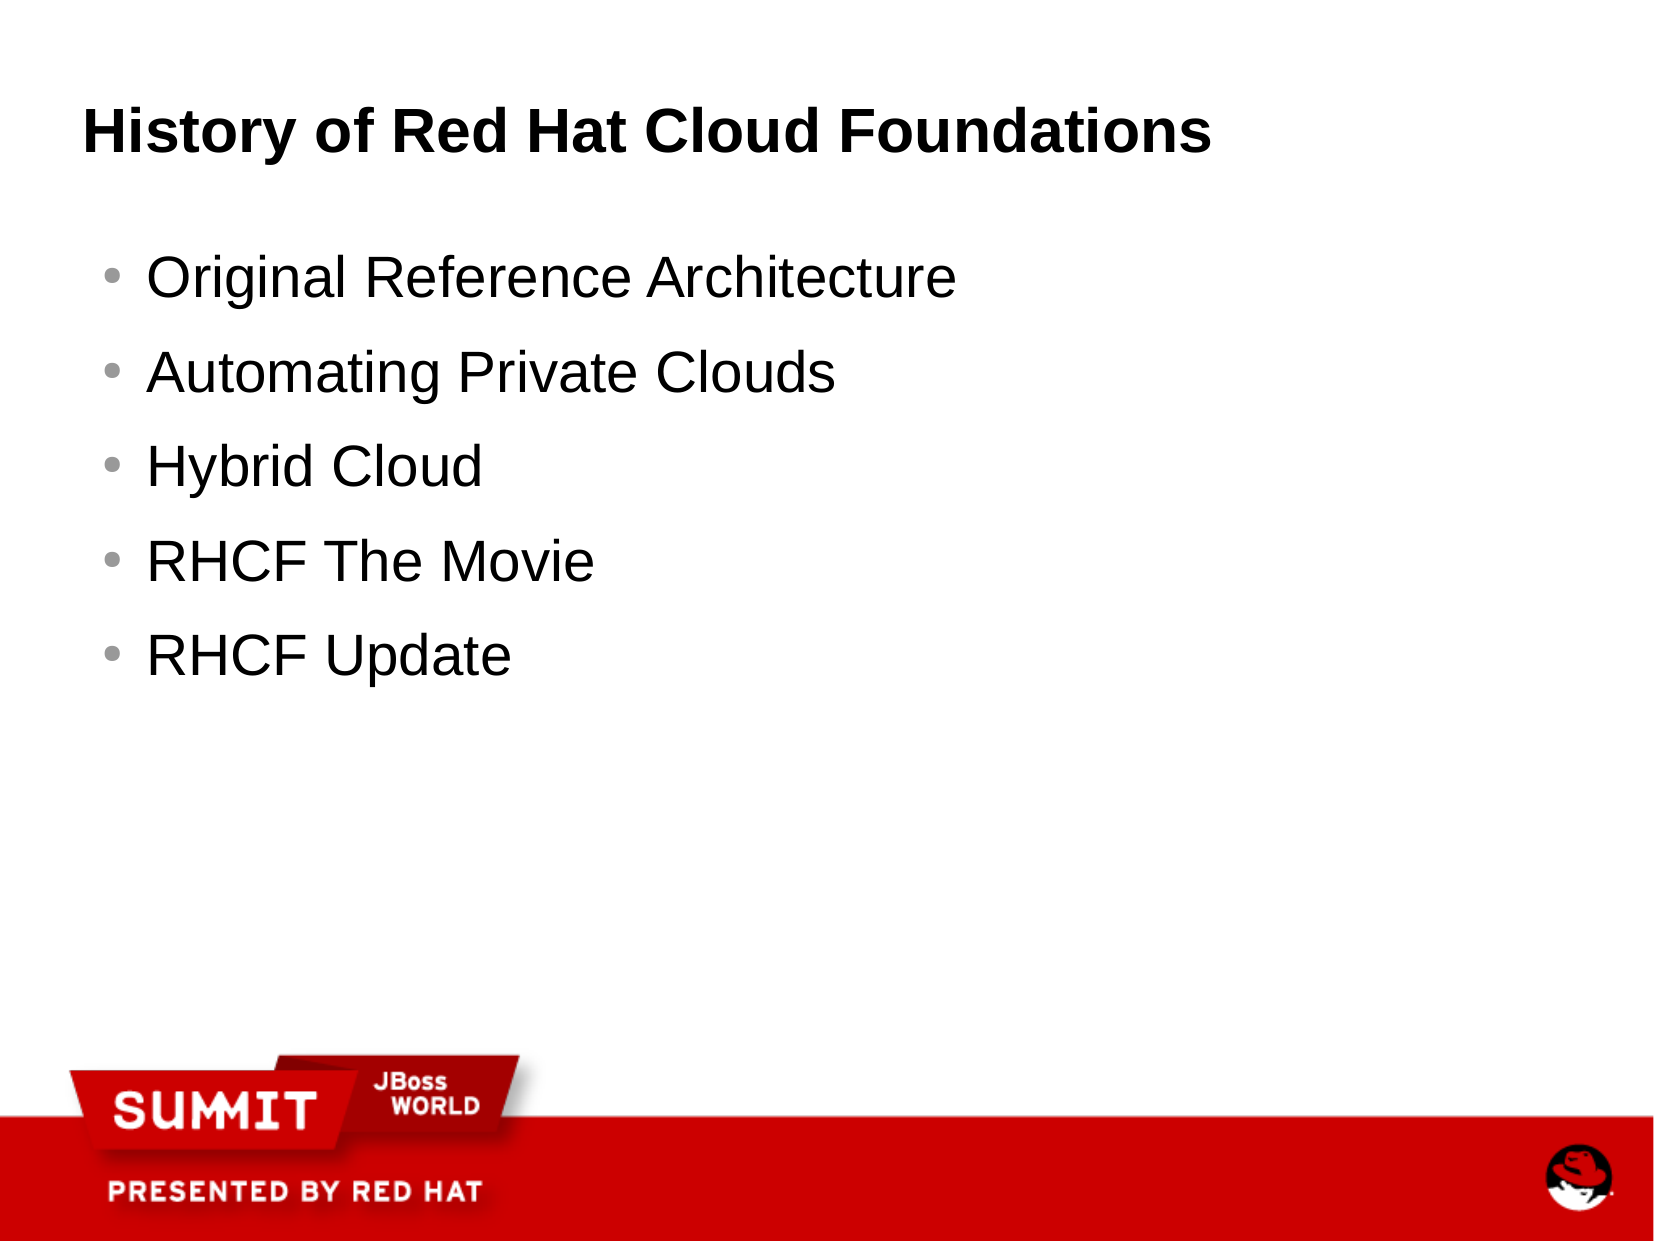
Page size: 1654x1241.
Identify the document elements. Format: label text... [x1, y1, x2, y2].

list Original Reference Architecture Automating Private Clouds Hybrid Cloud RHCF The Movie RHCF Update [86, 244, 1576, 1039]
title History of Red Hat Cloud Foundations [82, 37, 1571, 226]
picture [0, 1043, 1654, 1241]
